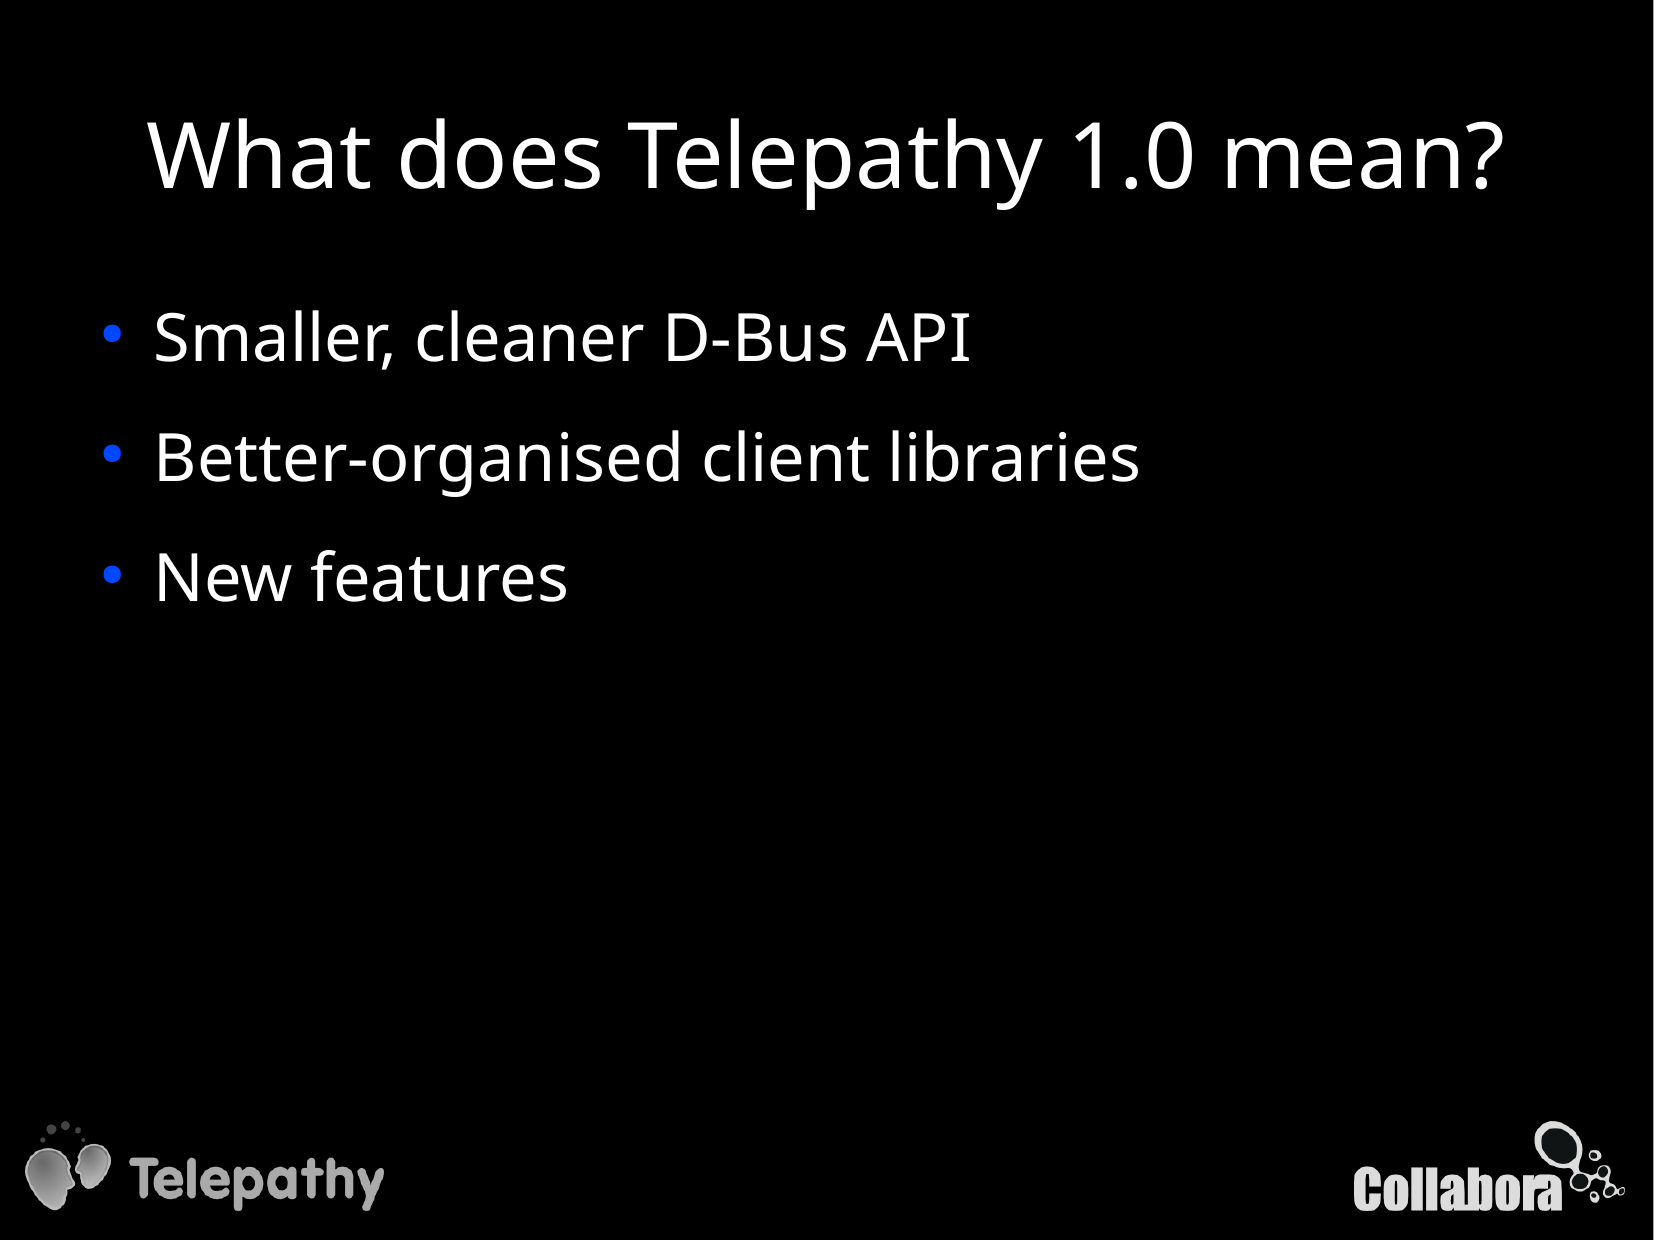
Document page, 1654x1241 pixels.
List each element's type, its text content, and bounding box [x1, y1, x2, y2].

list Smaller, cleaner D-Bus API Better-organised client libraries New features [82, 290, 1571, 1109]
picture [1354, 1121, 1625, 1211]
title What does Telepathy 1.0 mean? [82, 49, 1571, 257]
picture [25, 1121, 384, 1211]
